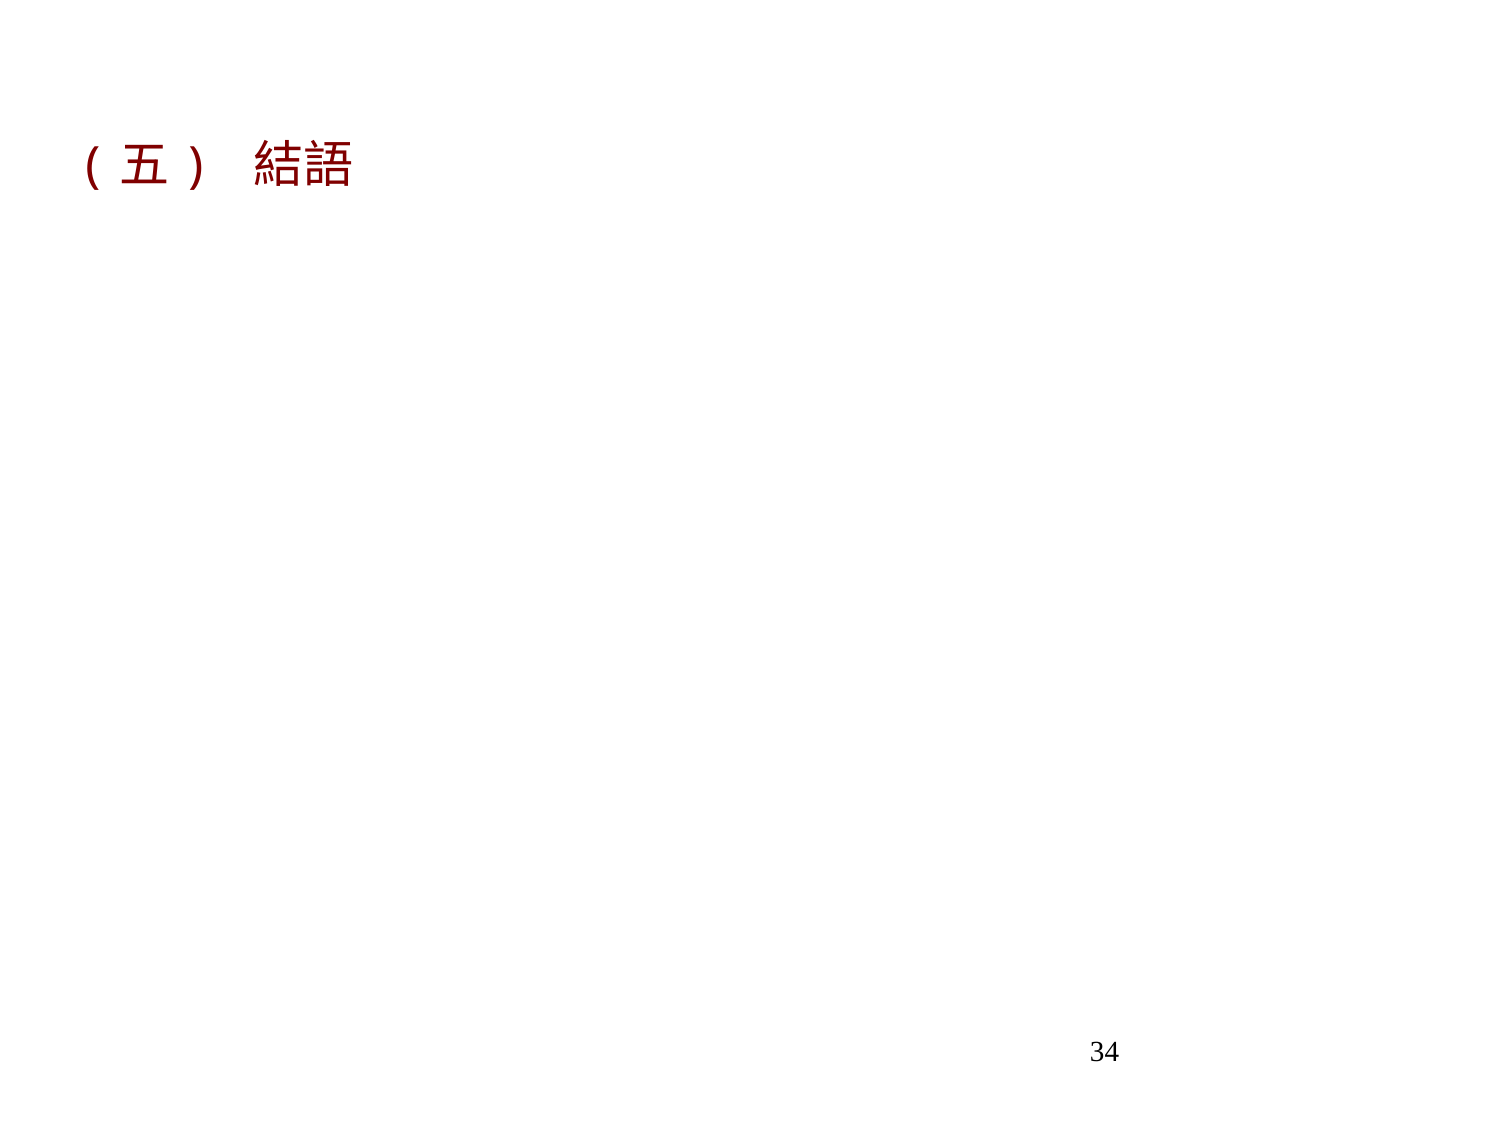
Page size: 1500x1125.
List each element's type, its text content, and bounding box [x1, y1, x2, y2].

text_box 34 [1074, 1025, 1388, 1101]
text_box (五) 結語 [62, 125, 1313, 200]
